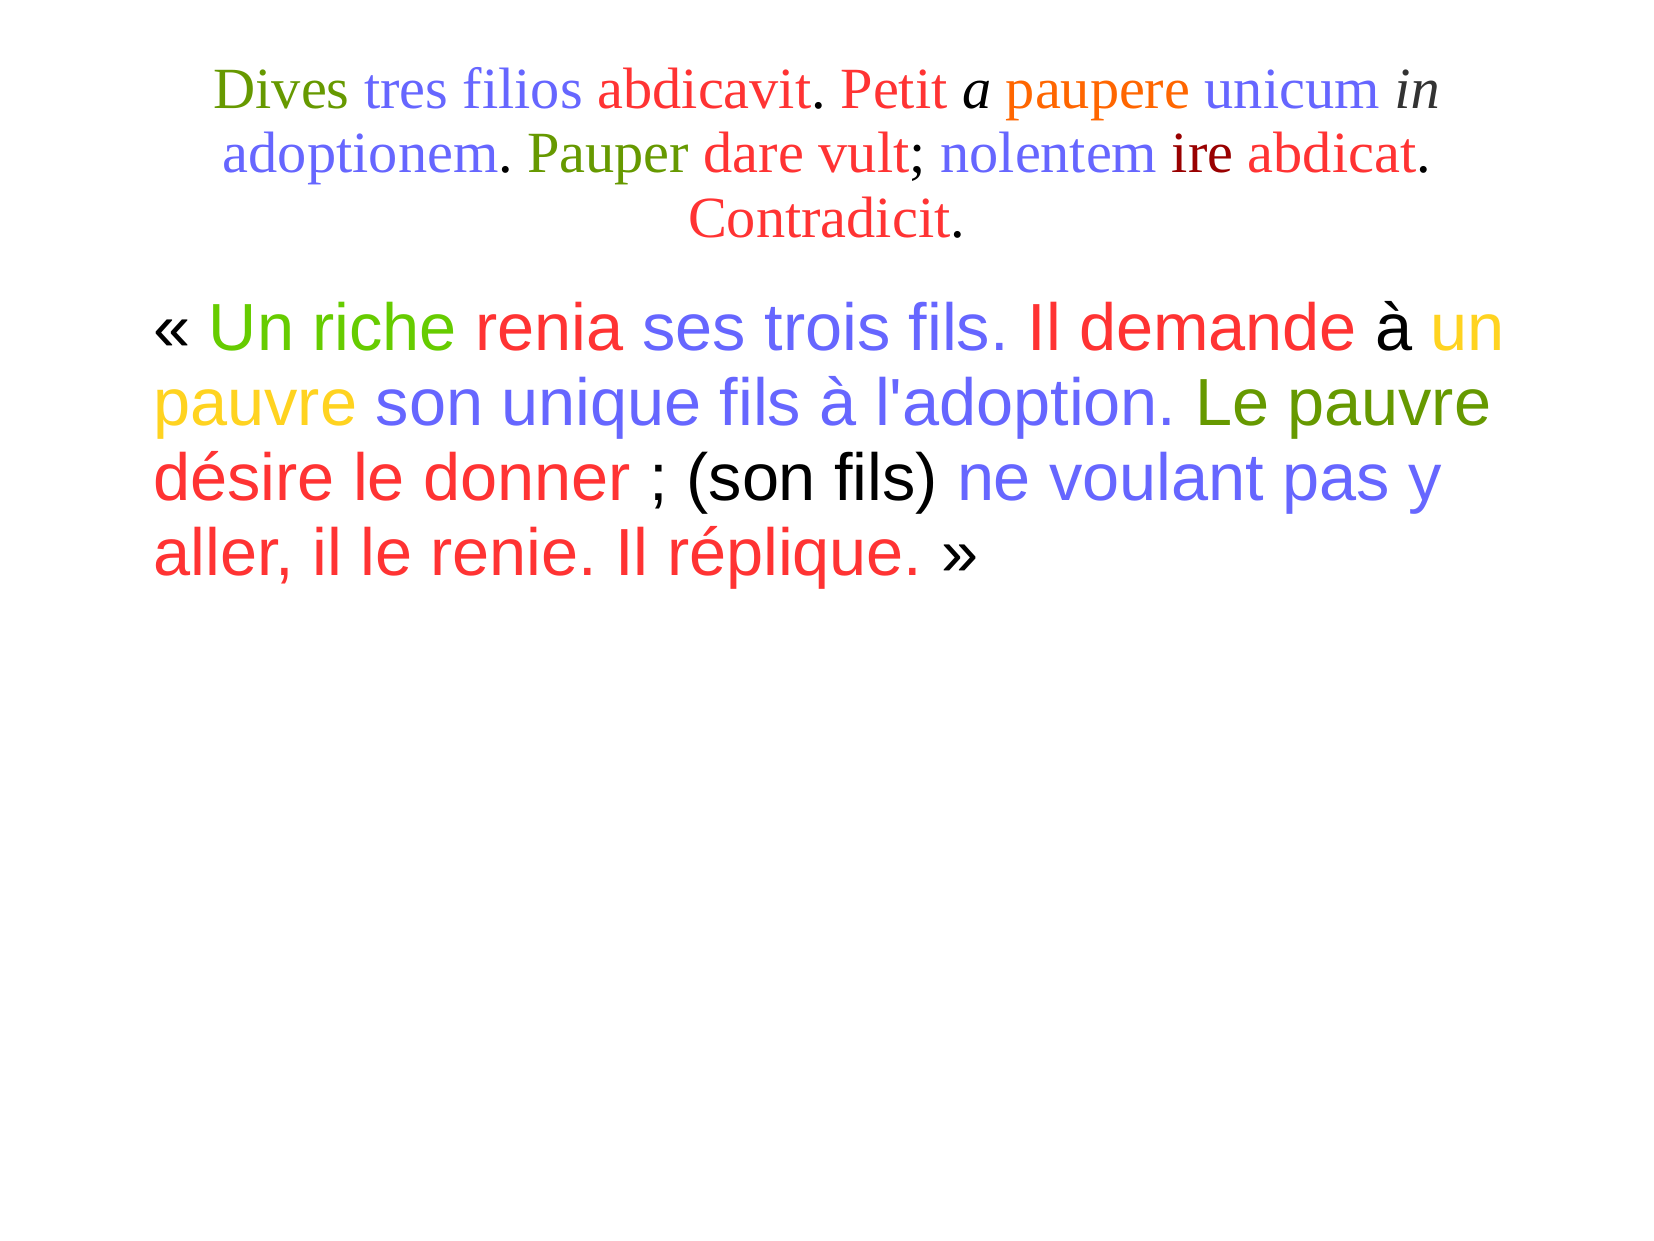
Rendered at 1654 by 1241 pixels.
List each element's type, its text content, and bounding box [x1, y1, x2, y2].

list « Un riche renia ses trois fils. Il demande à un pauvre son unique fils à l'adoption. Le pauvre désire le donner ; (son fils) ne voulant pas y aller, il le renie. Il réplique. » [82, 290, 1571, 1010]
title Dives tres filios abdicavit. Petit a paupere unicum in adoptionem. Pauper dare vult; nolentem ire abdicat. Contradicit. [82, 49, 1571, 257]
